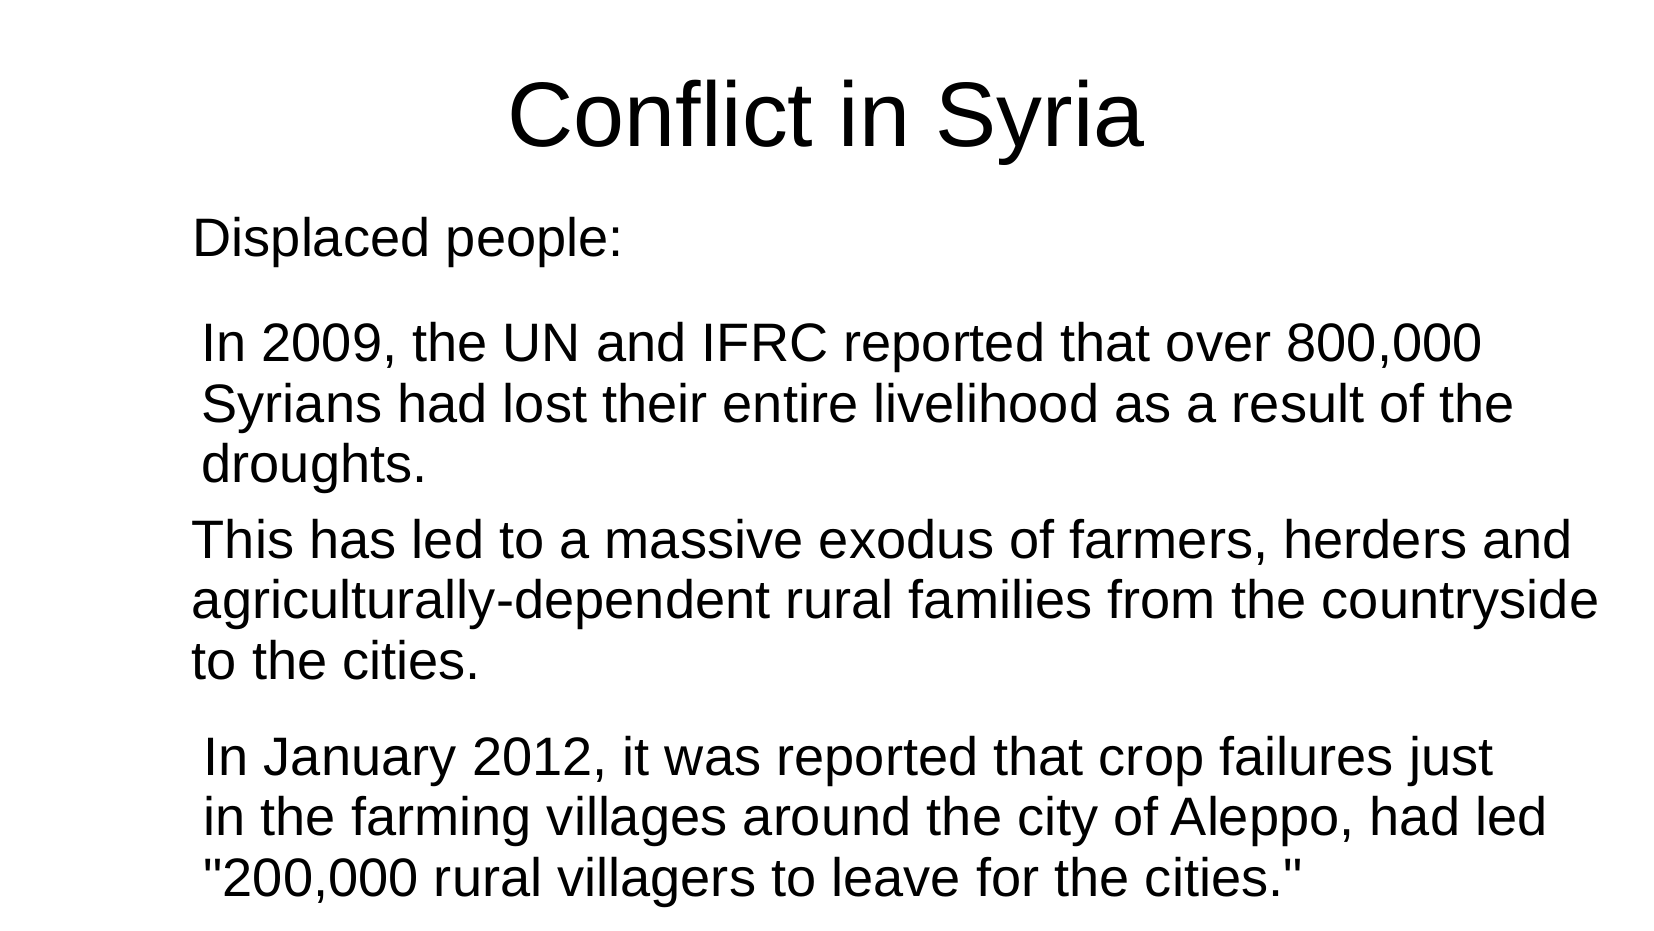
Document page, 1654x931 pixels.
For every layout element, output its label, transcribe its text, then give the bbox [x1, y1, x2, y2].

text_box This has led to a massive exodus of farmers, herders and agriculturally-dependent rural families from the countryside to the cities. [177, 501, 1649, 699]
text_box Displaced people: [177, 199, 640, 276]
title Conflict in Syria [82, 37, 1571, 193]
text_box In 2009, the UN and IFRC reported that over 800,000 Syrians had lost their entire livelihood as a result of the droughts. [186, 305, 1595, 501]
text_box In January 2012, it was reported that crop failures just in the farming villages around the city of Aleppo, had led "200,000 rural villagers to leave for the cities." [188, 718, 1565, 916]
